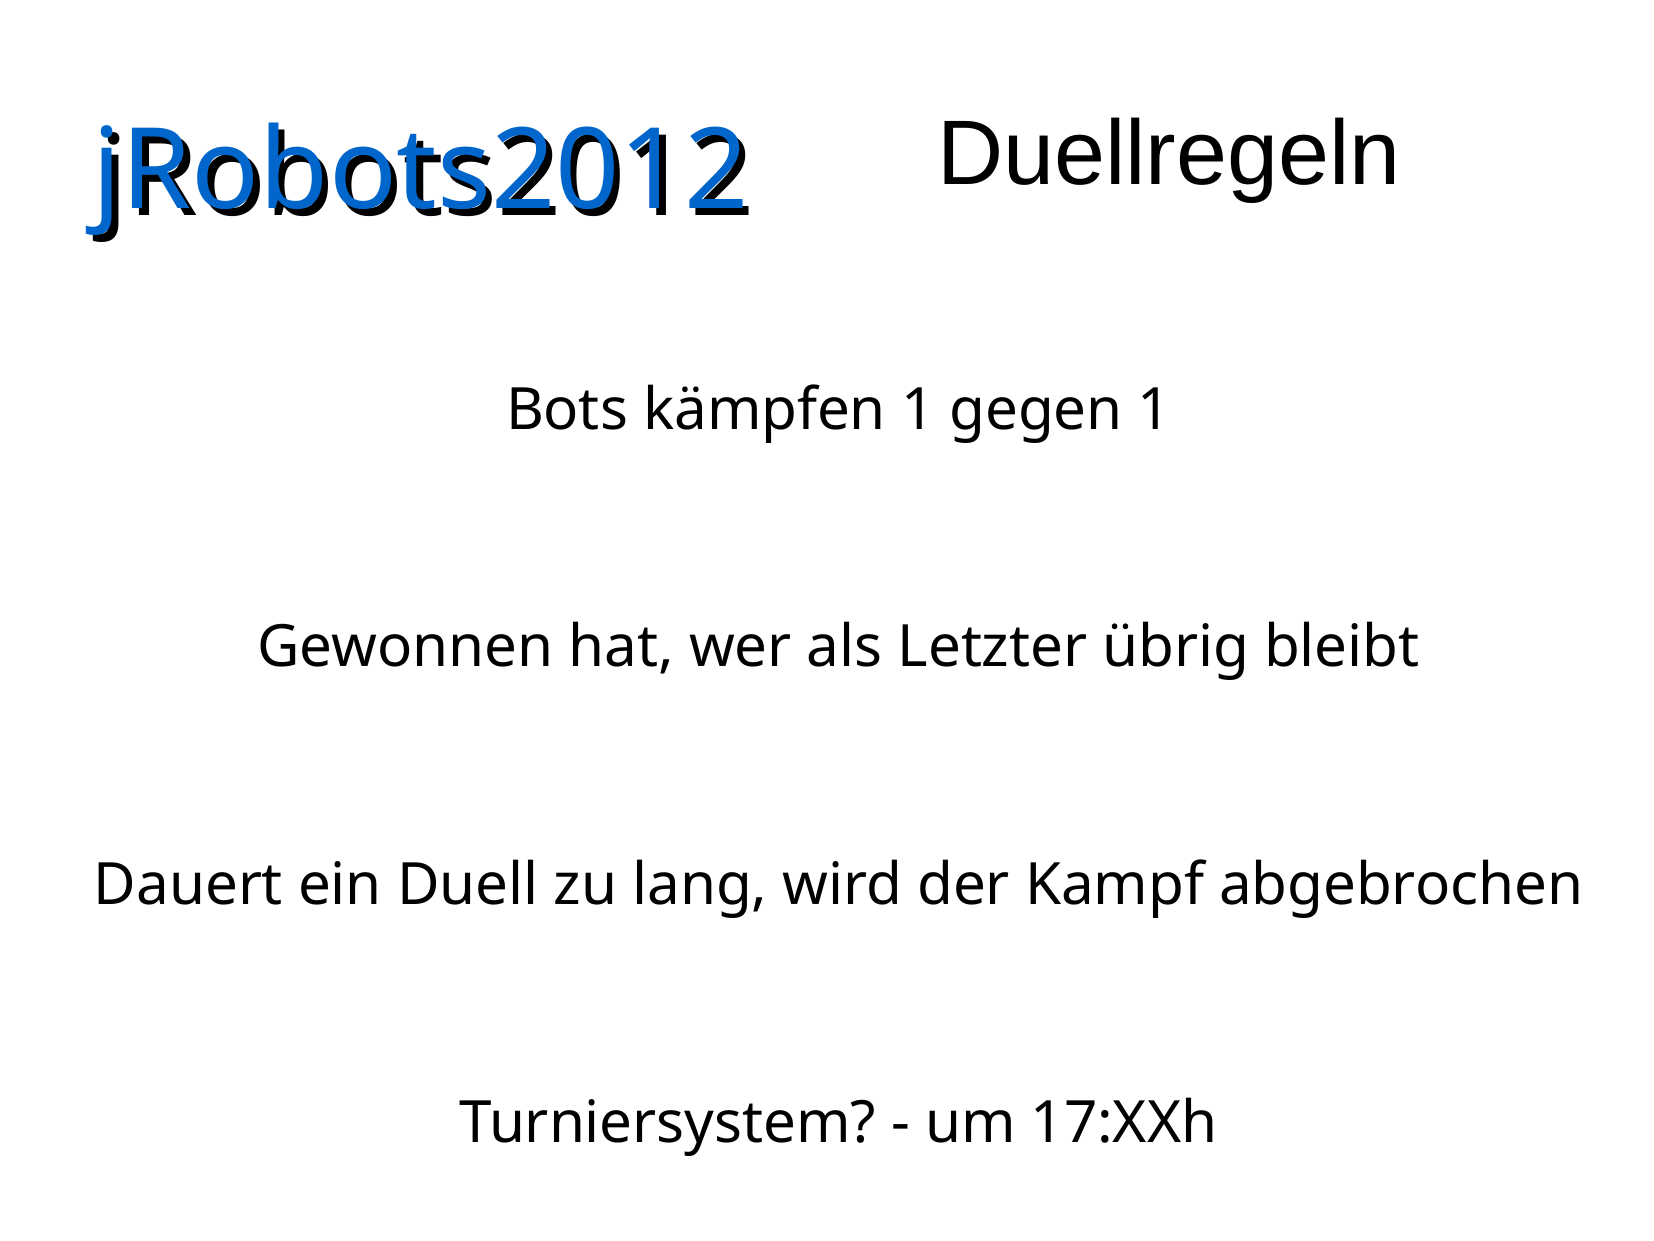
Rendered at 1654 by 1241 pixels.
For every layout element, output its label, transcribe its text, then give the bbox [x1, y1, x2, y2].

subtitle Bots kämpfen 1 gegen 1 Gewonnen hat, wer als Letzter übrig bleibt Dauert ein Duell zu lang, wird der Kampf abgebrochen Turniersystem? - um 17:XXh [82, 265, 1595, 1182]
title Duellregeln [767, 49, 1571, 257]
